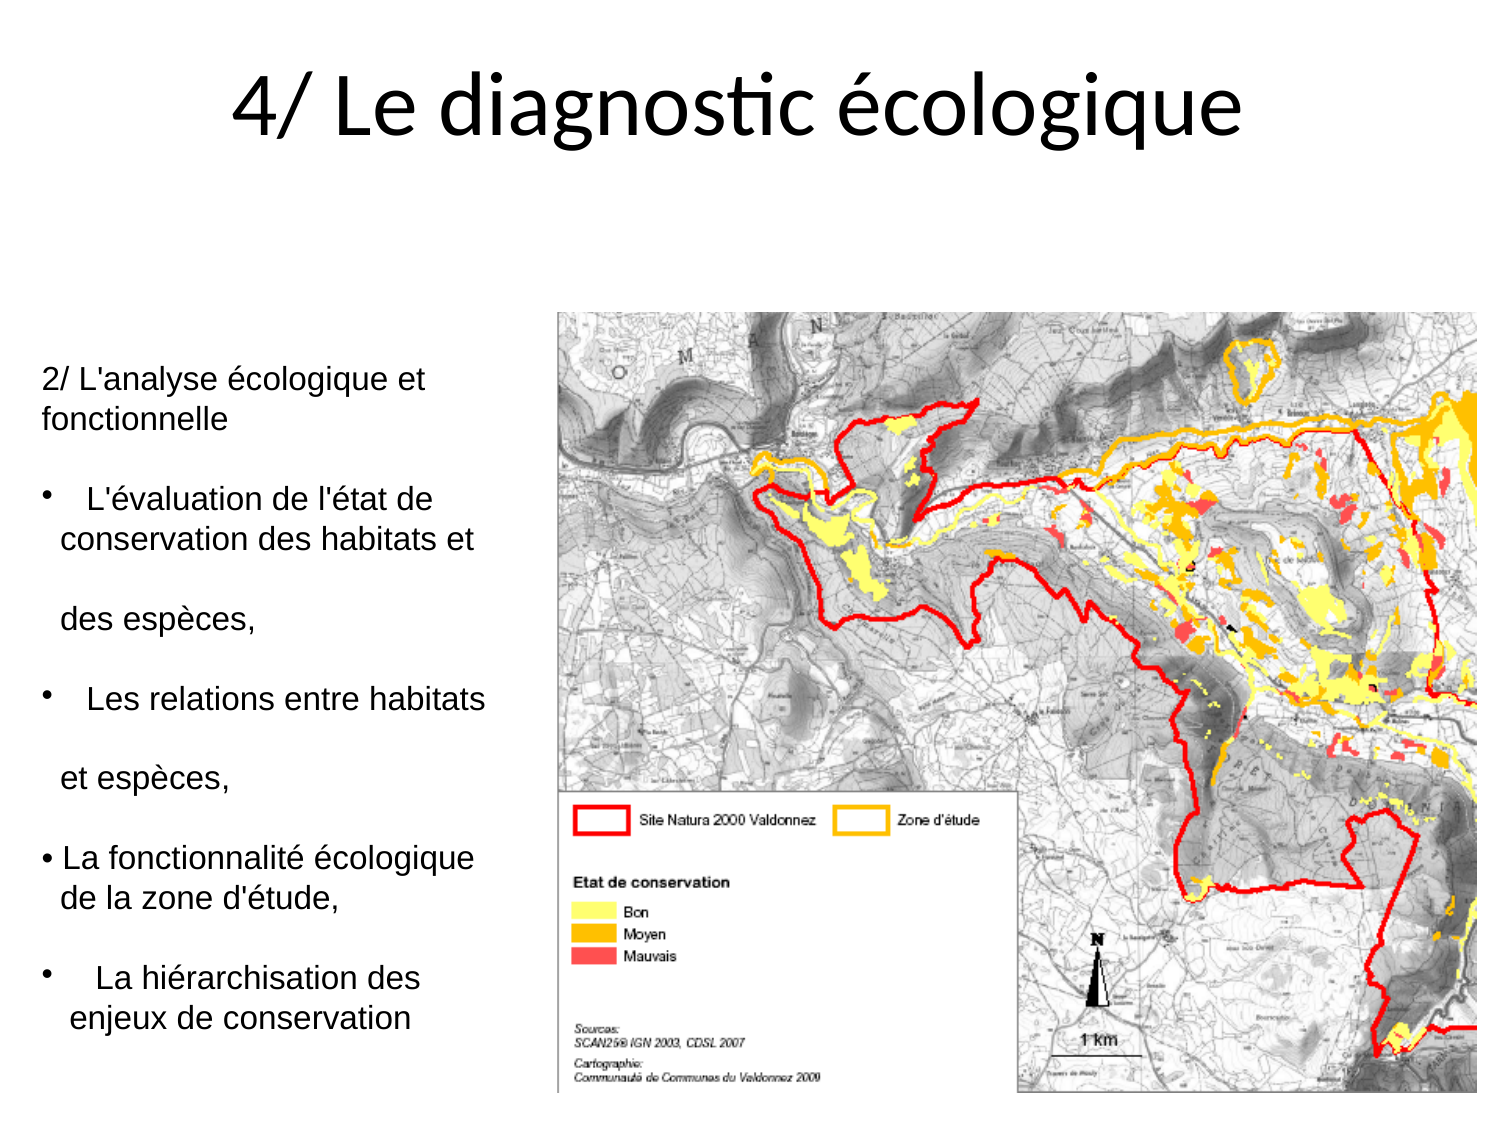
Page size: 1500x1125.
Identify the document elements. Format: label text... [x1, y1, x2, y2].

text_box 2/ L'analyse écologique et fonctionnelle L'évaluation de l'état de conservation des habitats et des espèces, Les relations entre habitats et espèces, • La fonctionnalité écologique de la zone d'étude, La hiérarchisation des enjeux de conservation [26, 349, 514, 1071]
title 4/ Le diagnostic écologique [75, 36, 1423, 272]
picture [556, 312, 1477, 1093]
